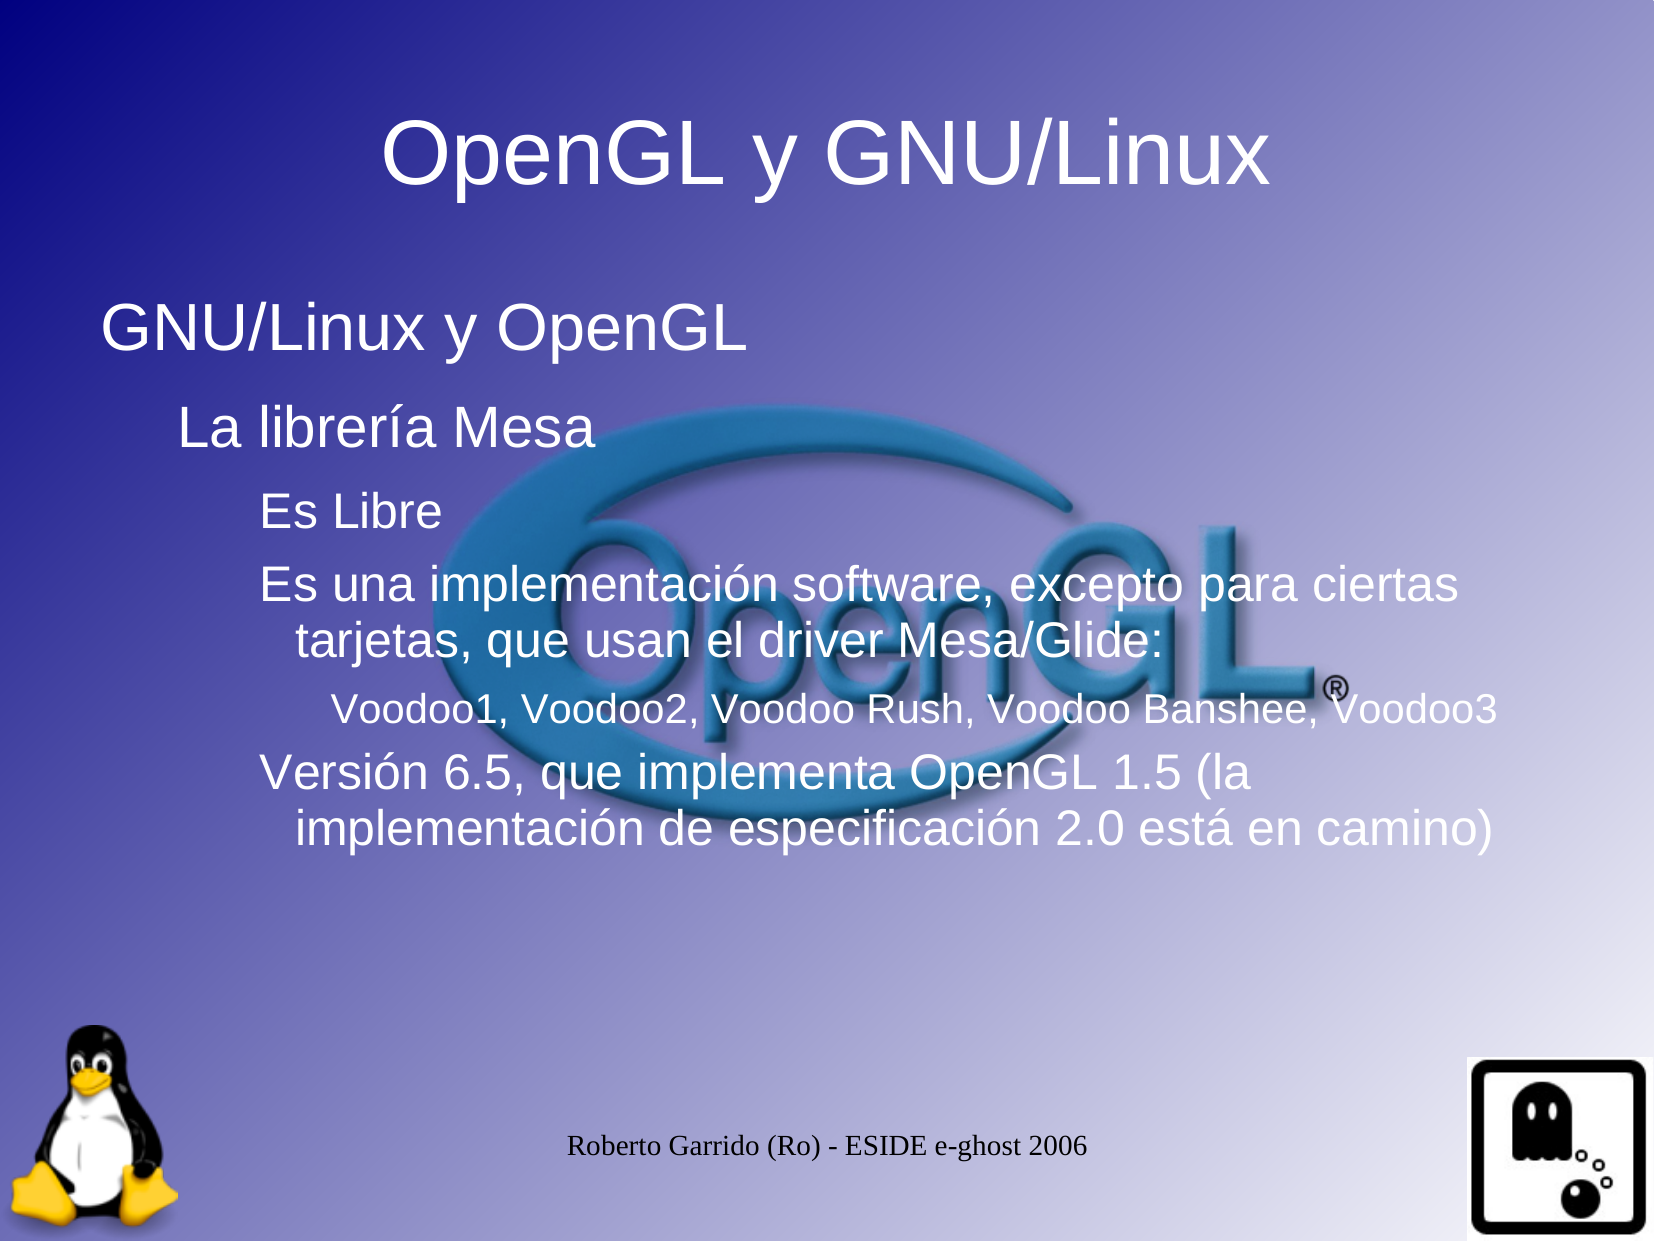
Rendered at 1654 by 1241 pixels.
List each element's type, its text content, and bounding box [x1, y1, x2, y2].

picture [1467, 1057, 1654, 1241]
list GNU/Linux y OpenGL La librería Mesa Es Libre Es una implementación software, excepto para ciertas tarjetas, que usan el driver Mesa/Glide: Voodoo1, Voodoo2, Voodoo Rush, Voodoo Banshee, Voodoo3 Versión 6.5, que implementa OpenGL 1.5 (la implementación de especificación 2.0 está en camino) [82, 290, 1571, 1109]
title OpenGL y GNU/Linux [82, 49, 1571, 257]
picture [0, 1025, 178, 1241]
